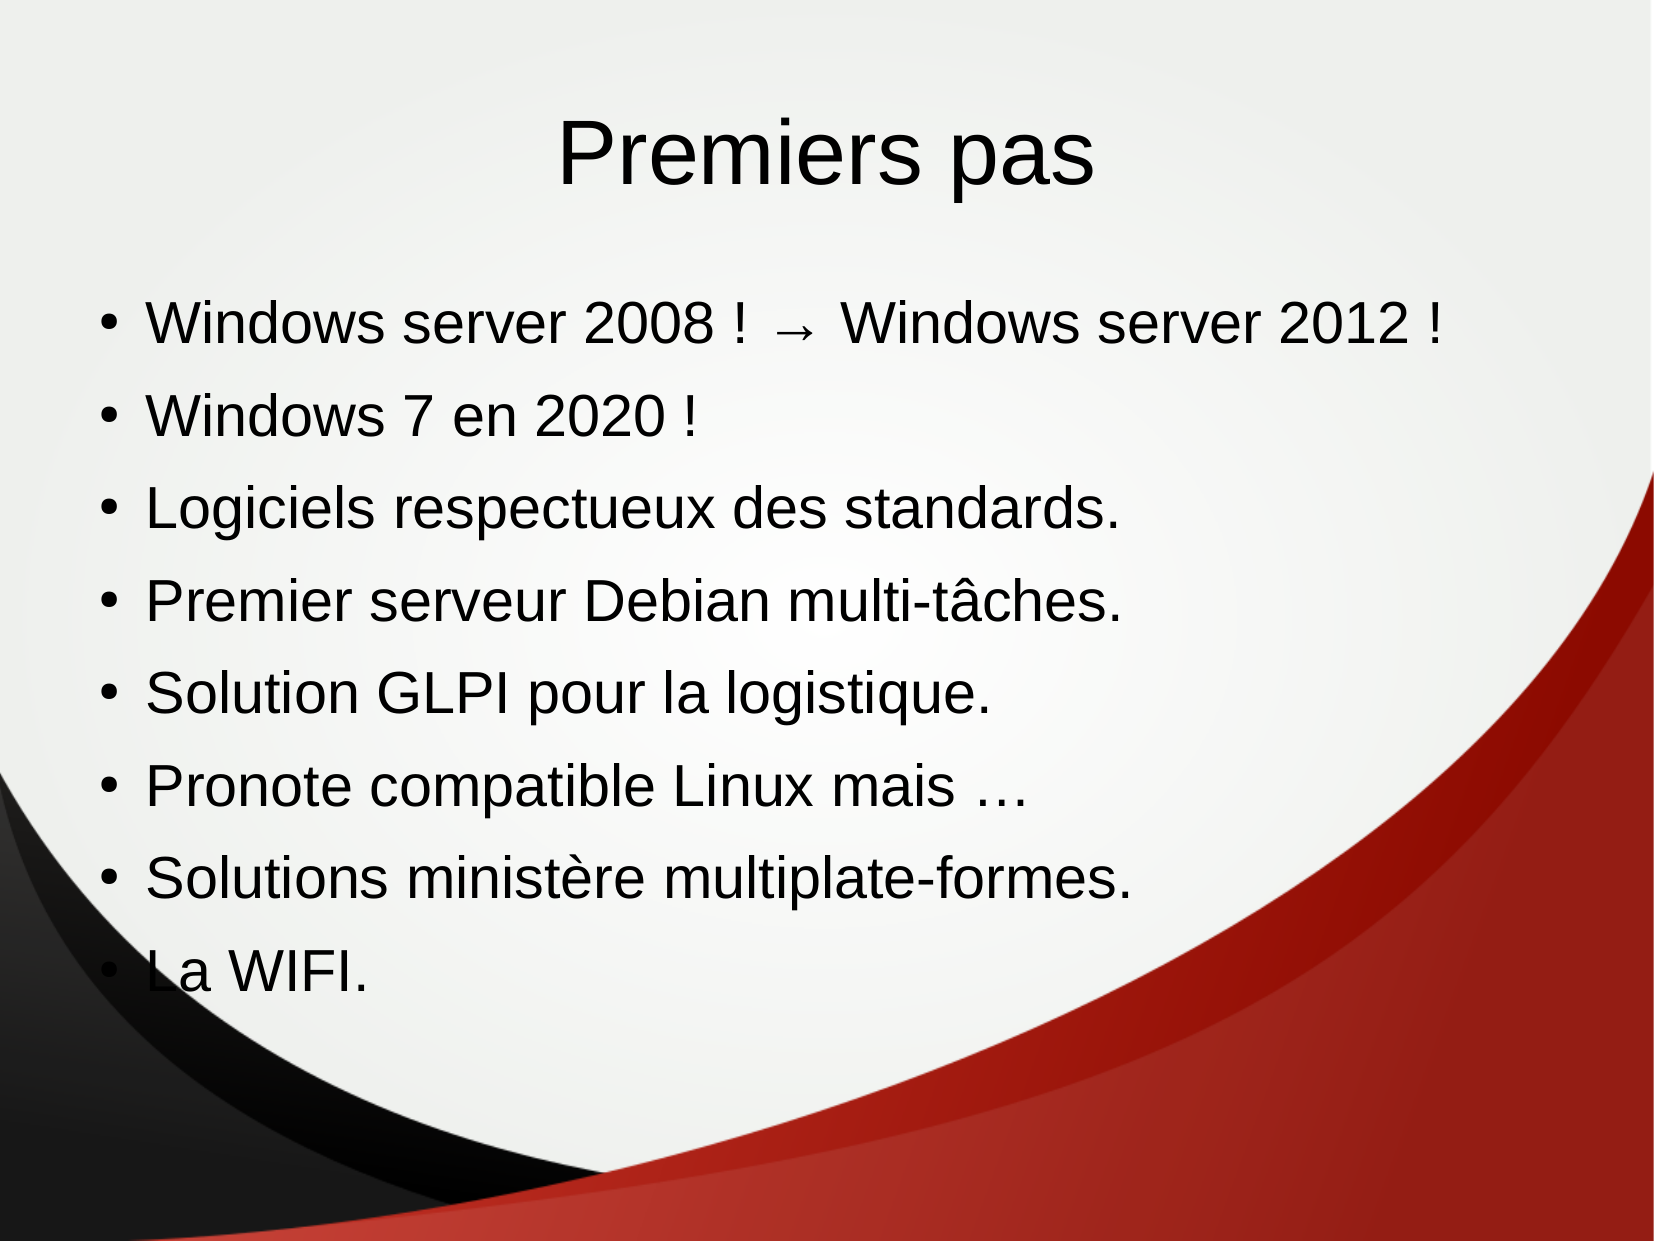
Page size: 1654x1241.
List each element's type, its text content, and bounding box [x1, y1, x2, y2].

list Windows server 2008 ! → Windows server 2012 ! Windows 7 en 2020 ! Logiciels respectueux des standards. Premier serveur Debian multi-tâches. Solution GLPI pour la logistique. Pronote compatible Linux mais … Solutions ministère multiplate-formes. La WIFI. [82, 290, 1571, 1010]
picture [0, 0, 1654, 1241]
title Premiers pas [82, 49, 1571, 257]
